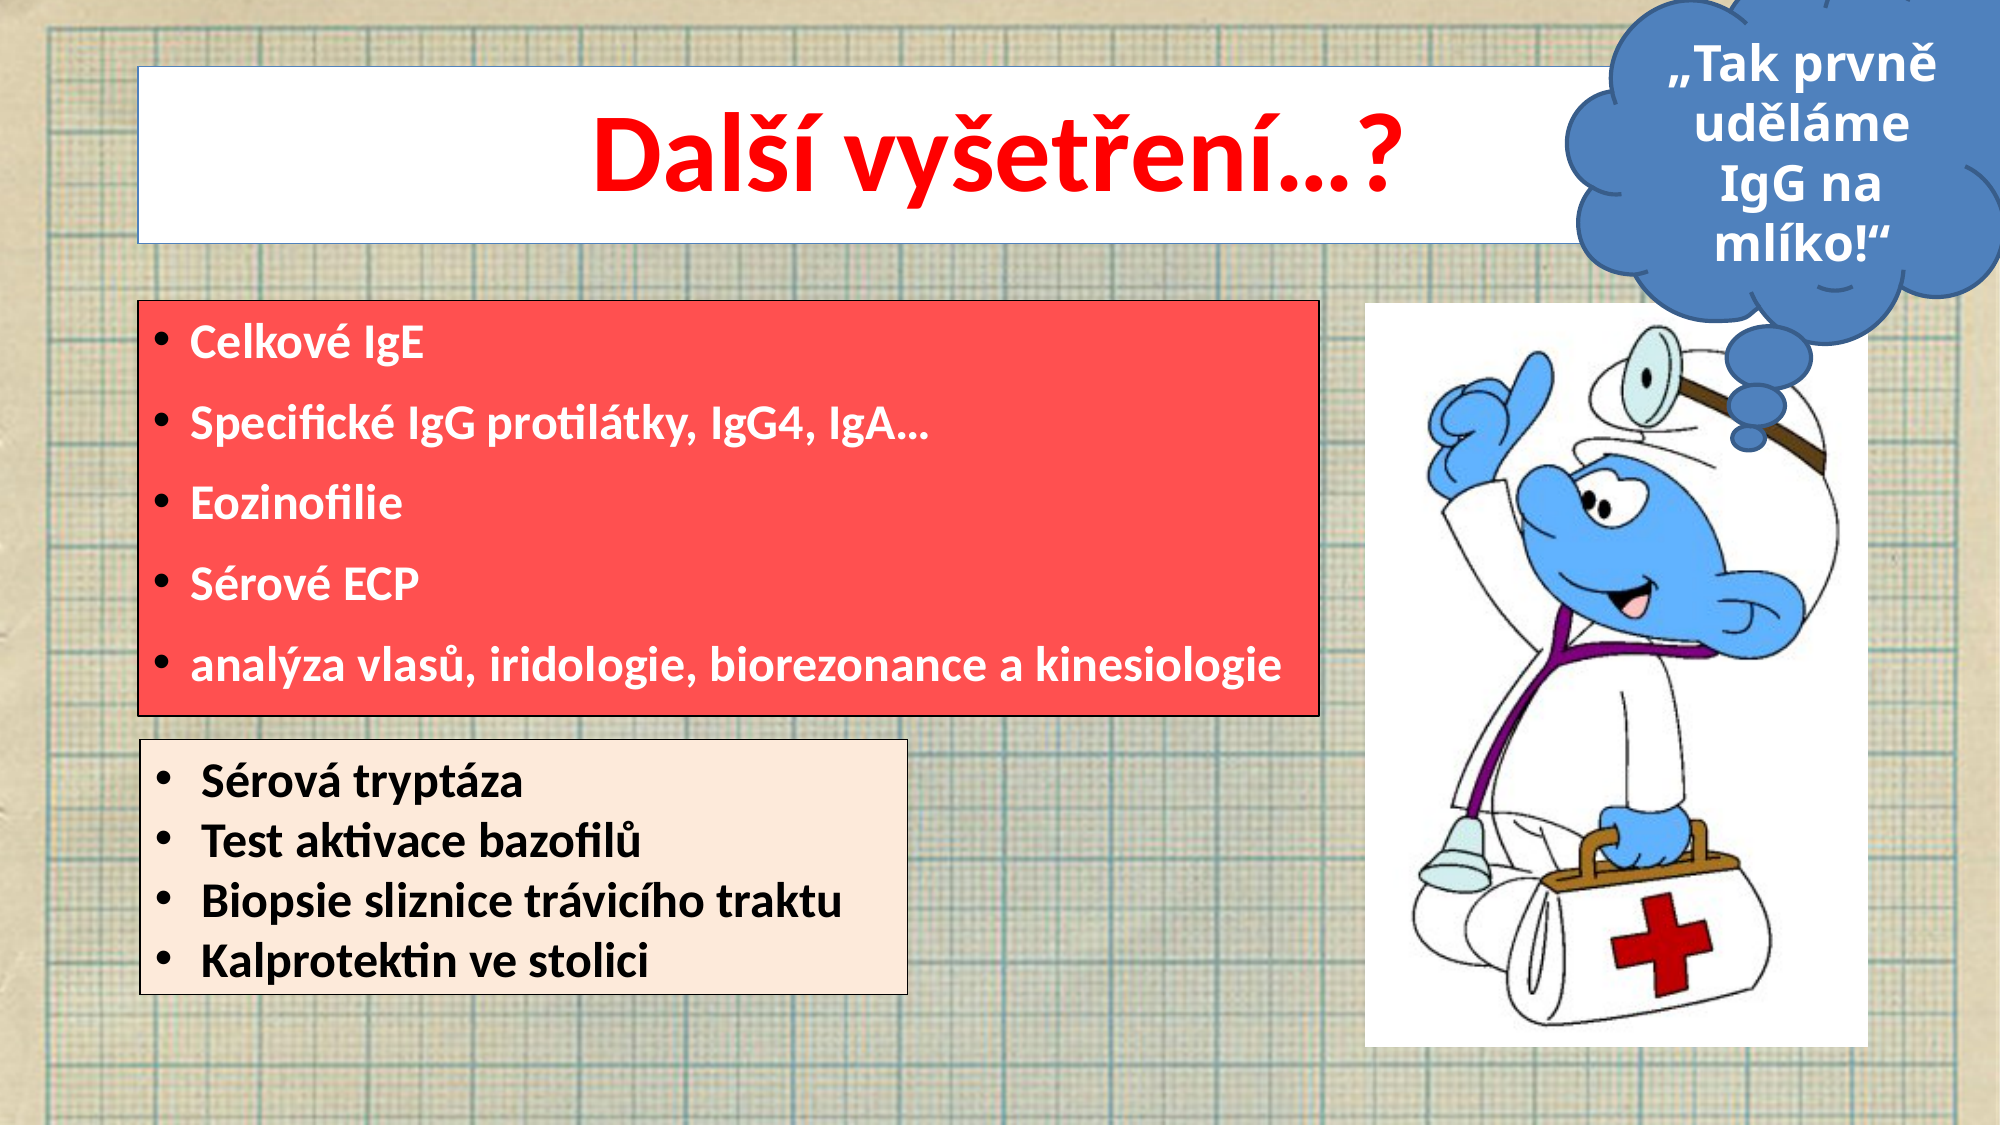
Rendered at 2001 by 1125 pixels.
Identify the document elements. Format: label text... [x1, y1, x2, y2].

picture [1701, 0, 1736, 10]
picture [0, 0, 2000, 1125]
list Celkové IgE Specifické IgG protilátky, IgG4, IgA… Eozinofilie Sérové ECP analýza vlasů, iridologie, biorezonance a kinesiologie [137, 300, 1319, 717]
text_box „Tak prvně uděláme IgG na mlíko!“ [1566, 0, 2000, 451]
text_box Sérová tryptáza Test aktivace bazofilů Biopsie sliznice trávicího traktu Kalprotektin ve stolici [140, 740, 908, 995]
text_box Další vyšetření…? [137, 66, 1611, 244]
